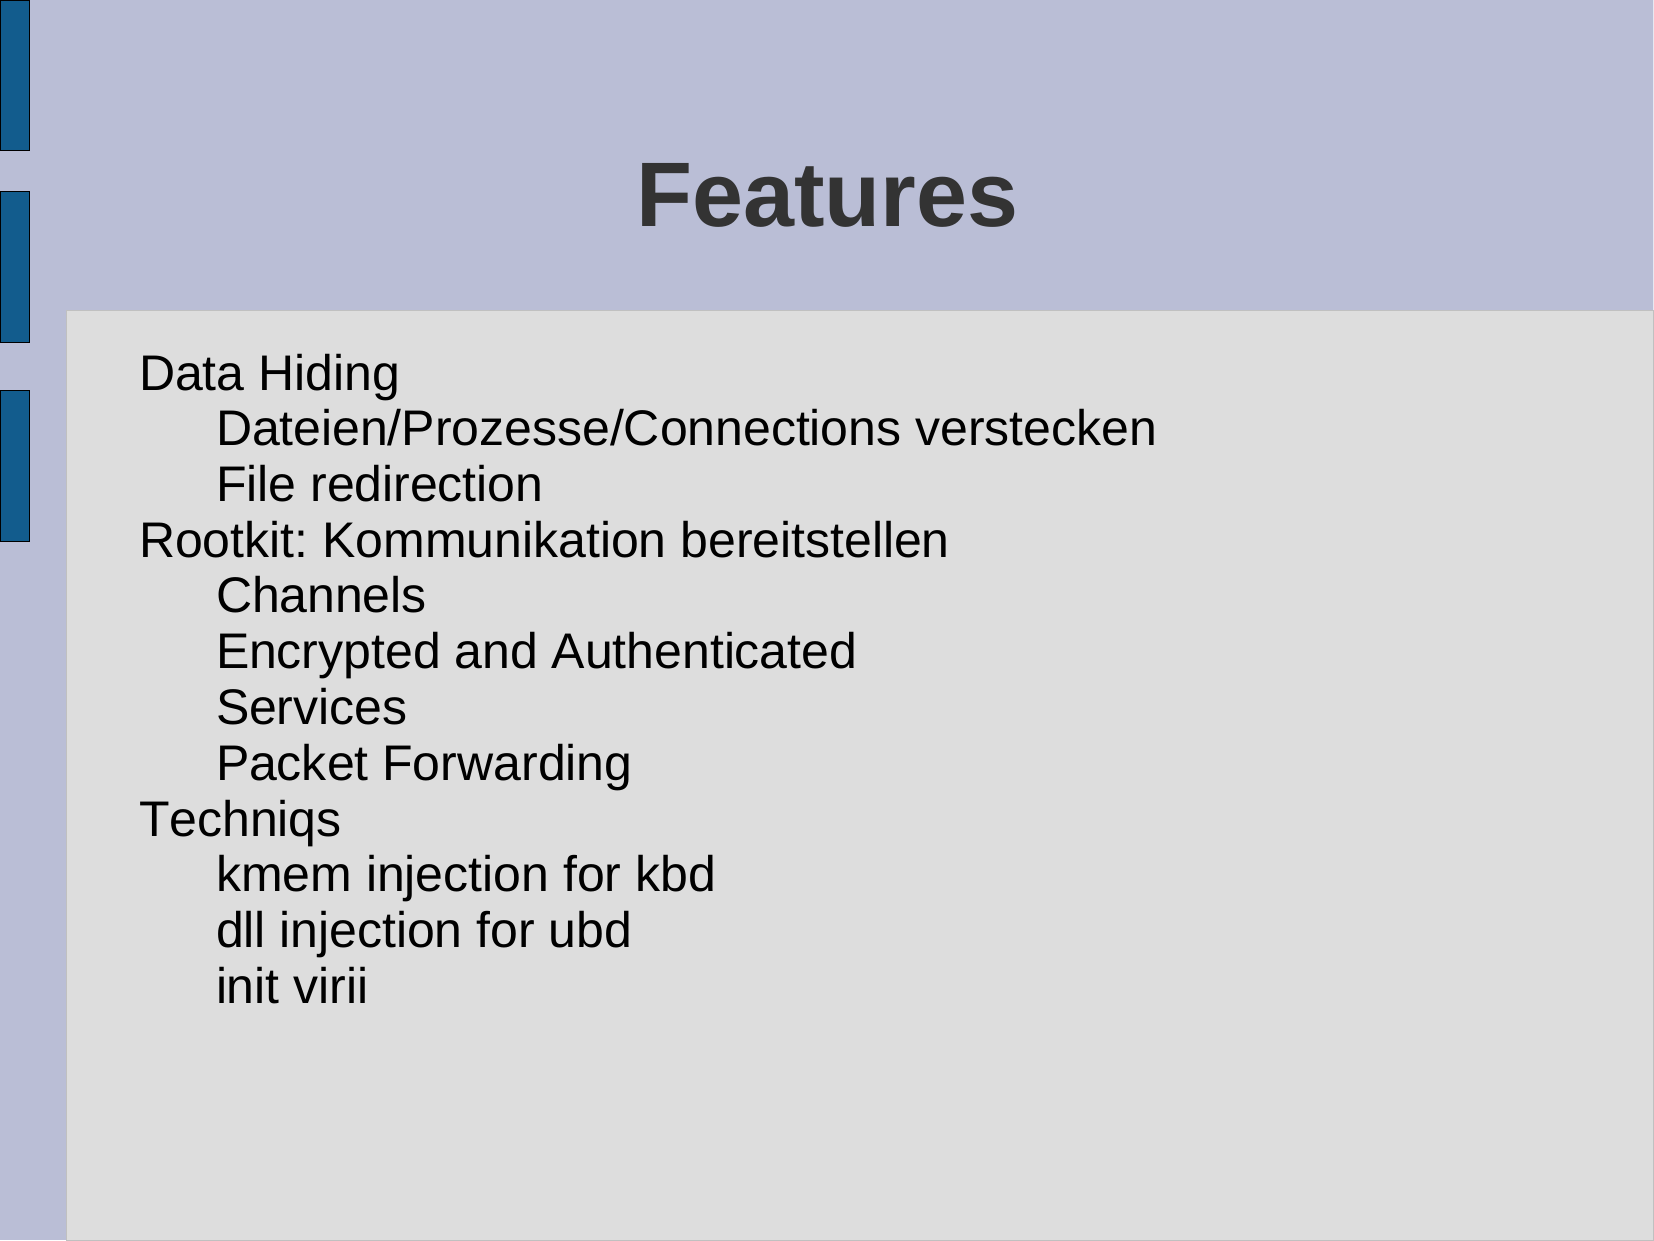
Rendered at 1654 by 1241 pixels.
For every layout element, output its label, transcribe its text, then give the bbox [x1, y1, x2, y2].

title Features [121, 98, 1534, 291]
list Data Hiding Dateien/Prozesse/Connections verstecken File redirection Rootkit: Kommunikation bereitstellen Channels Encrypted and Authenticated Services Packet Forwarding Techniqs kmem injection for kbd dll injection for ubd init virii [121, 344, 1534, 1236]
